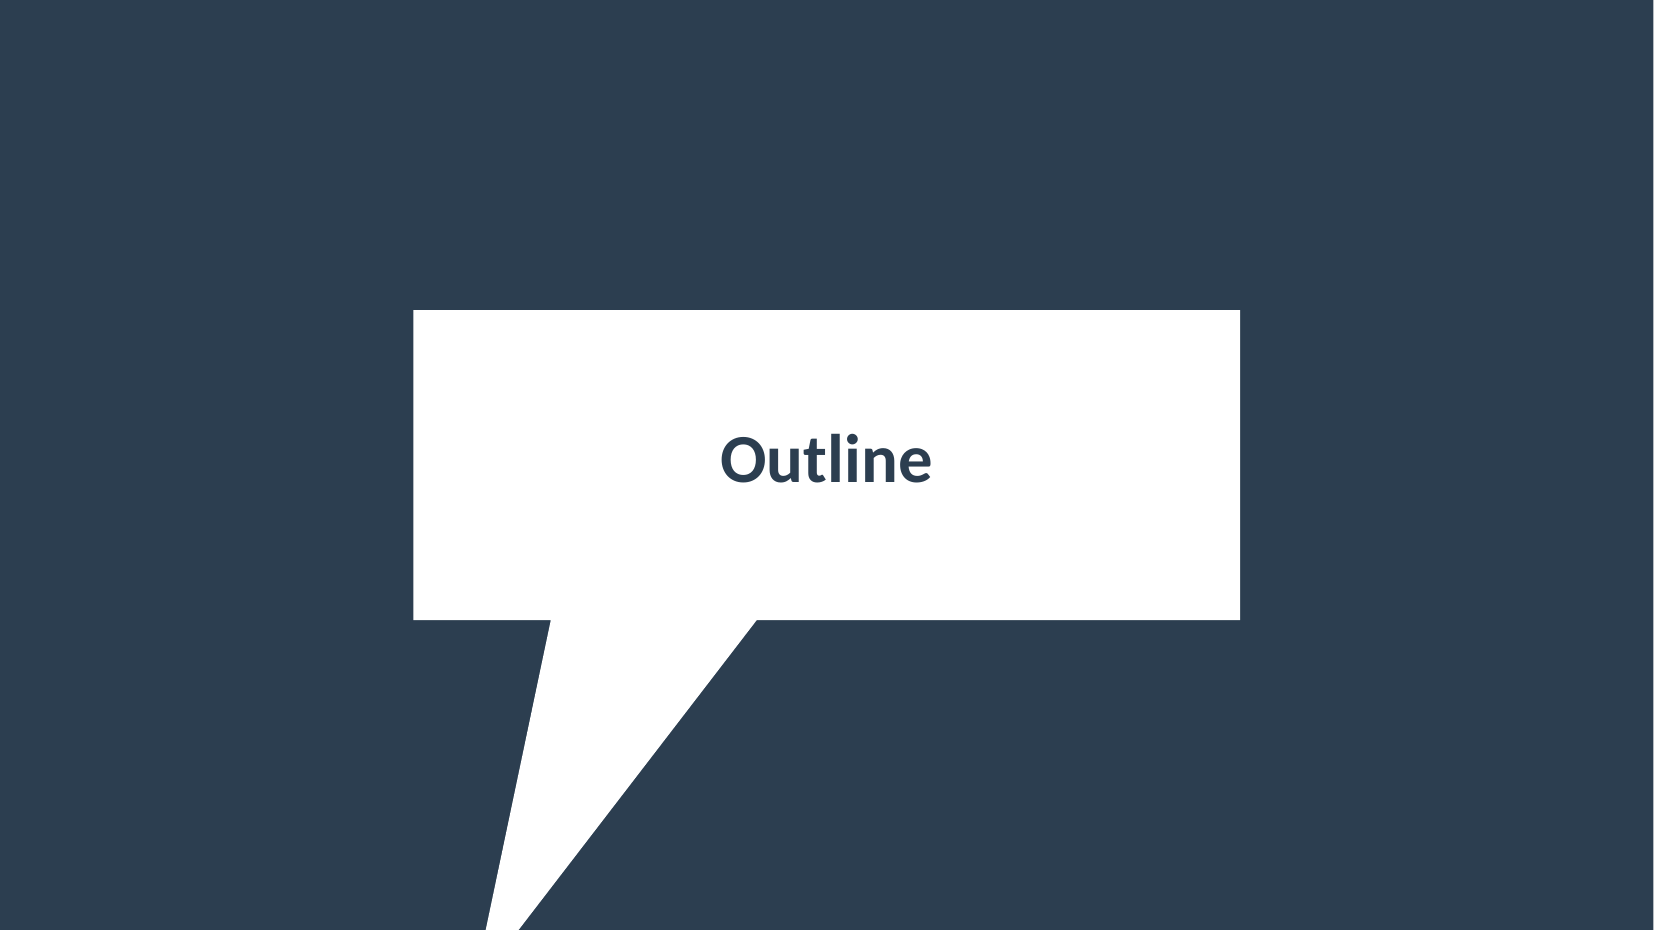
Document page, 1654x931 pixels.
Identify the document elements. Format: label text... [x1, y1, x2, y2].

title Outline [442, 332, 1211, 598]
